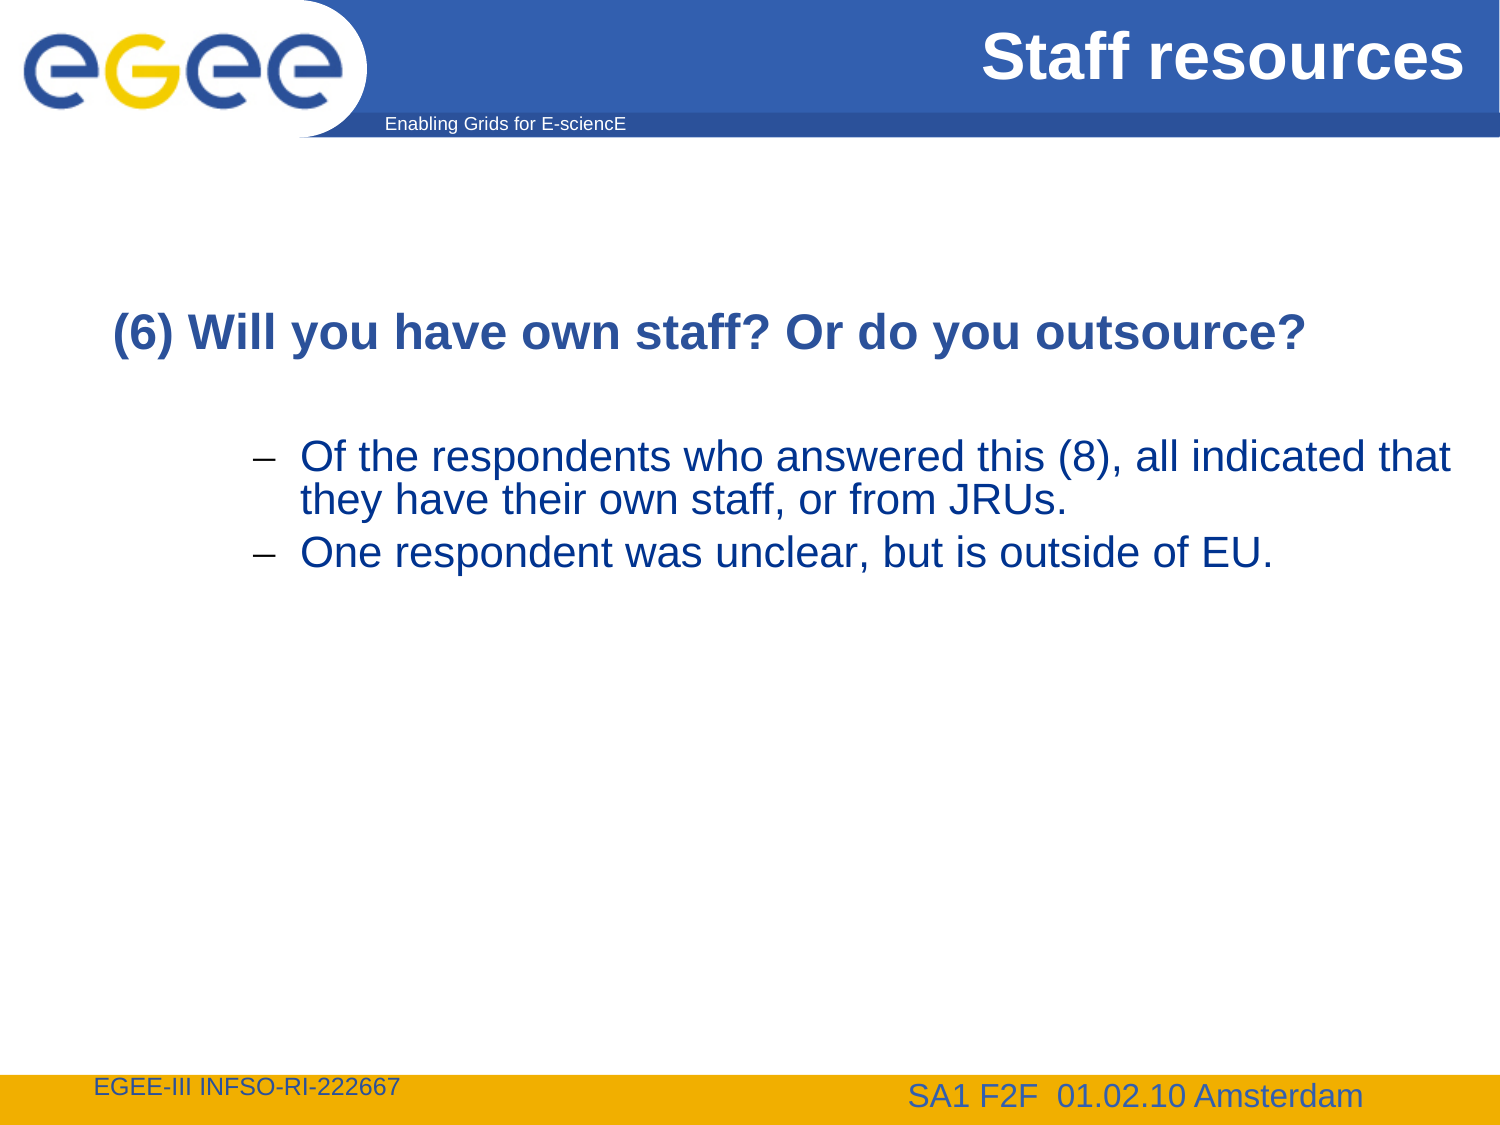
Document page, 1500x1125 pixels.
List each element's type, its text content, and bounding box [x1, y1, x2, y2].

list (6) Will you have own staff? Or do you outsource? Of the respondents who answered this (8), all indicated that they have their own staff, or from JRUs. One respondent was unclear, but is outside of EU. [56, 310, 1463, 1033]
title Staff resources [369, 0, 1467, 129]
picture [18, 30, 349, 112]
